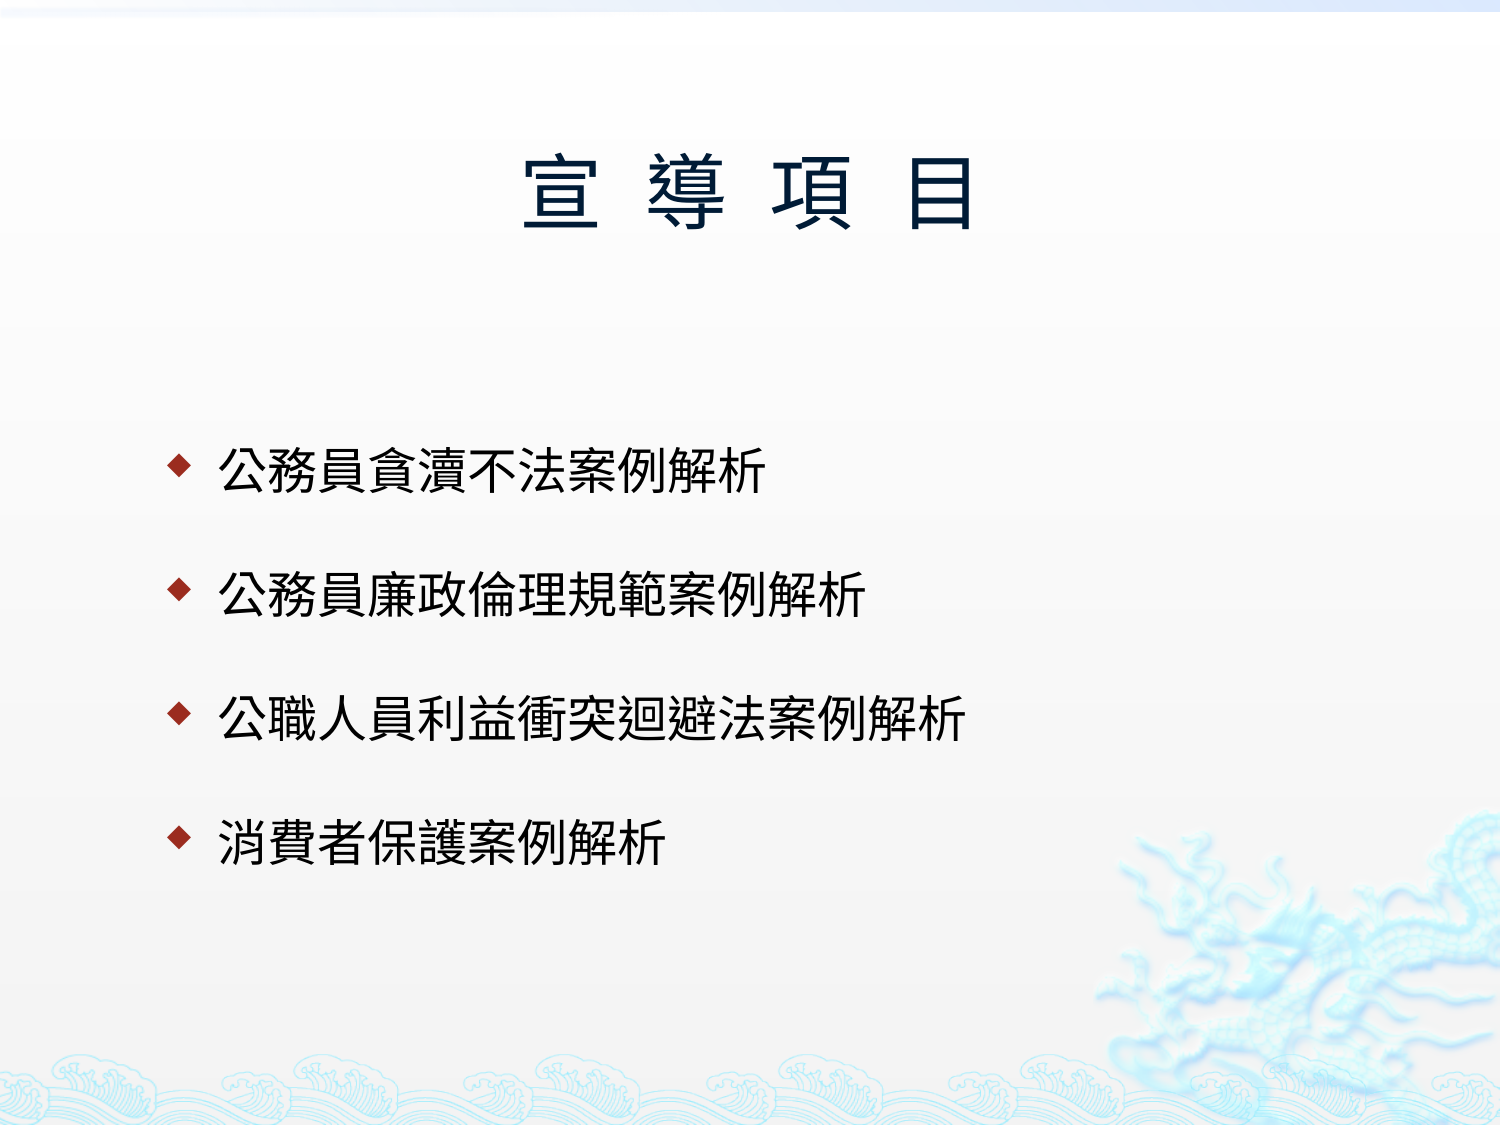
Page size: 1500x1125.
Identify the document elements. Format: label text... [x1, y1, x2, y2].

title 宣 導 項 目 [512, 94, 988, 284]
picture [0, 806, 1500, 1125]
text_box 公務員貪瀆不法案例解析 公務員廉政倫理規範案例解析 公職人員利益衝突迴避法案例解析 消費者保護案例解析 [162, 437, 1275, 873]
